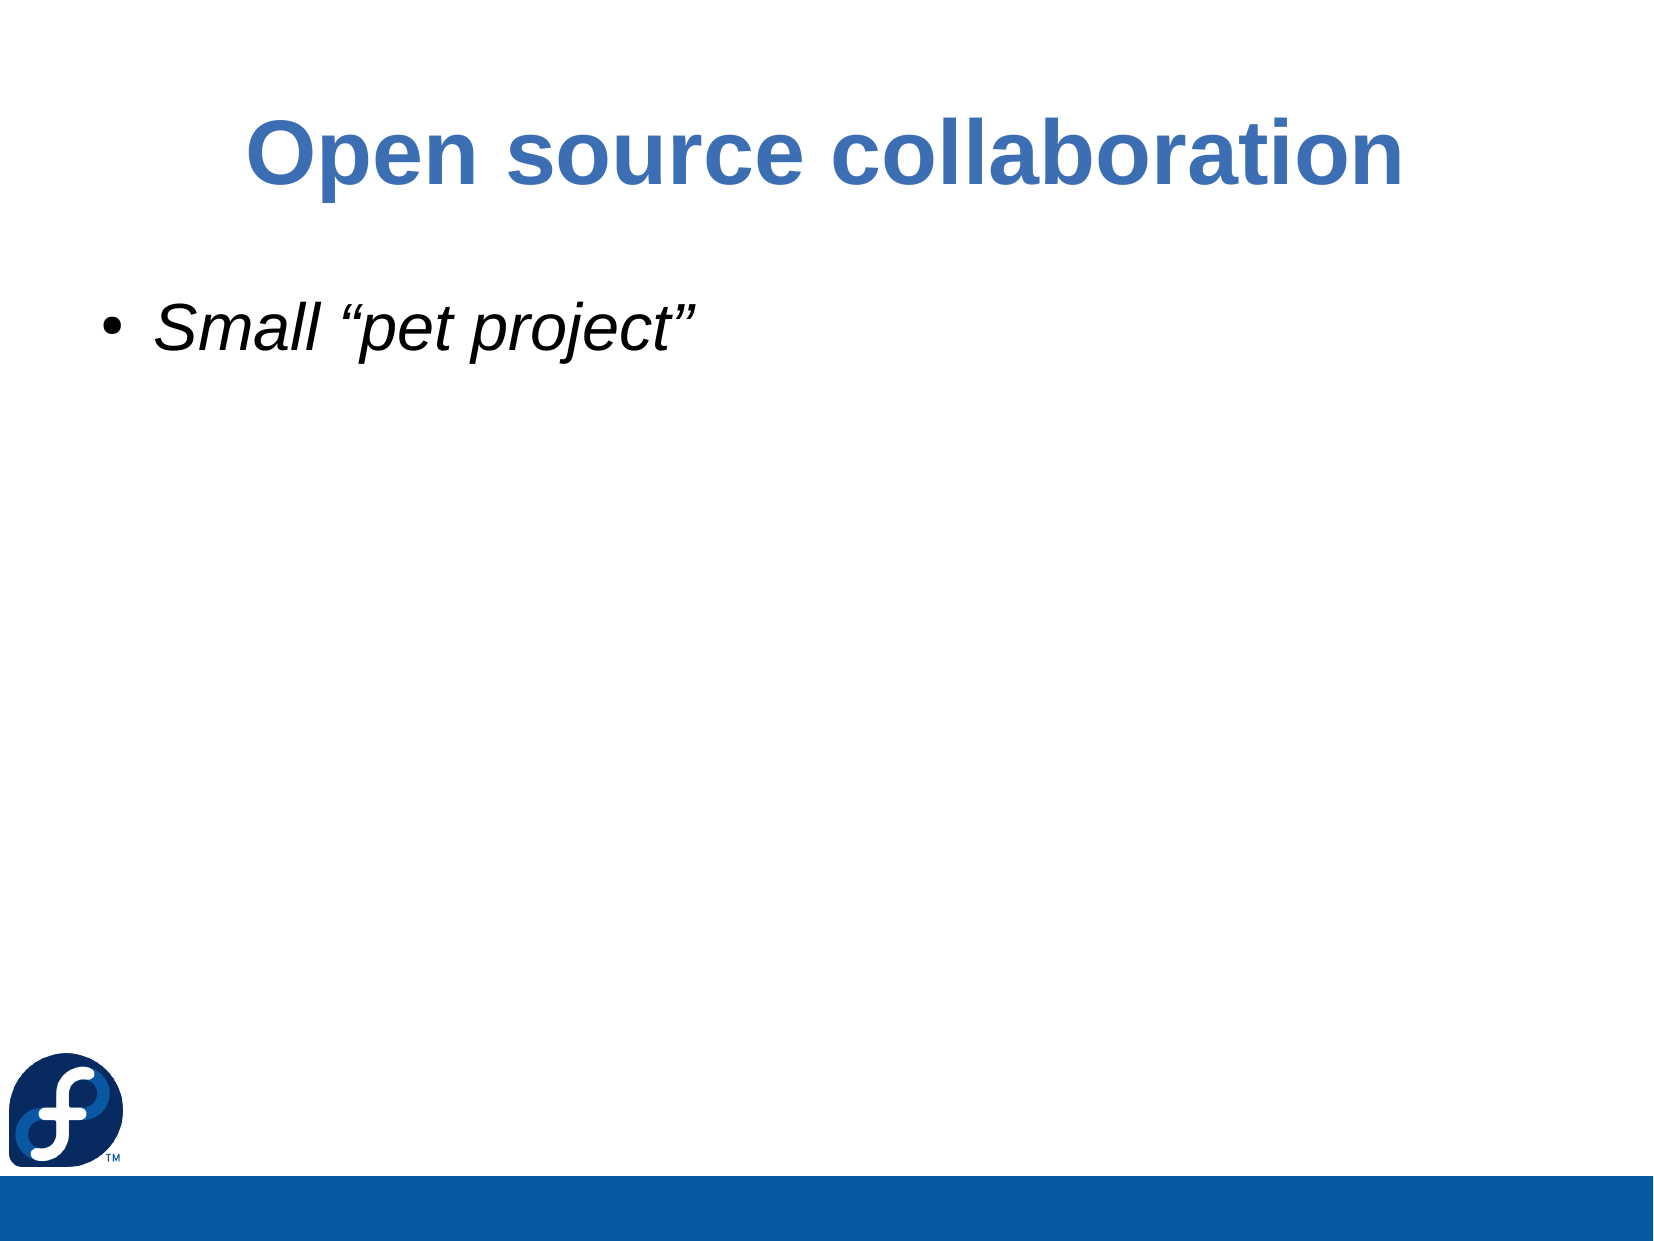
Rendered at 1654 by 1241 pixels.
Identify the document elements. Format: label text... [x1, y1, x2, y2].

picture [9, 1053, 123, 1167]
title Open source collaboration [82, 49, 1571, 257]
picture [0, 1176, 1654, 1241]
list Small “pet project” [82, 290, 1571, 1109]
